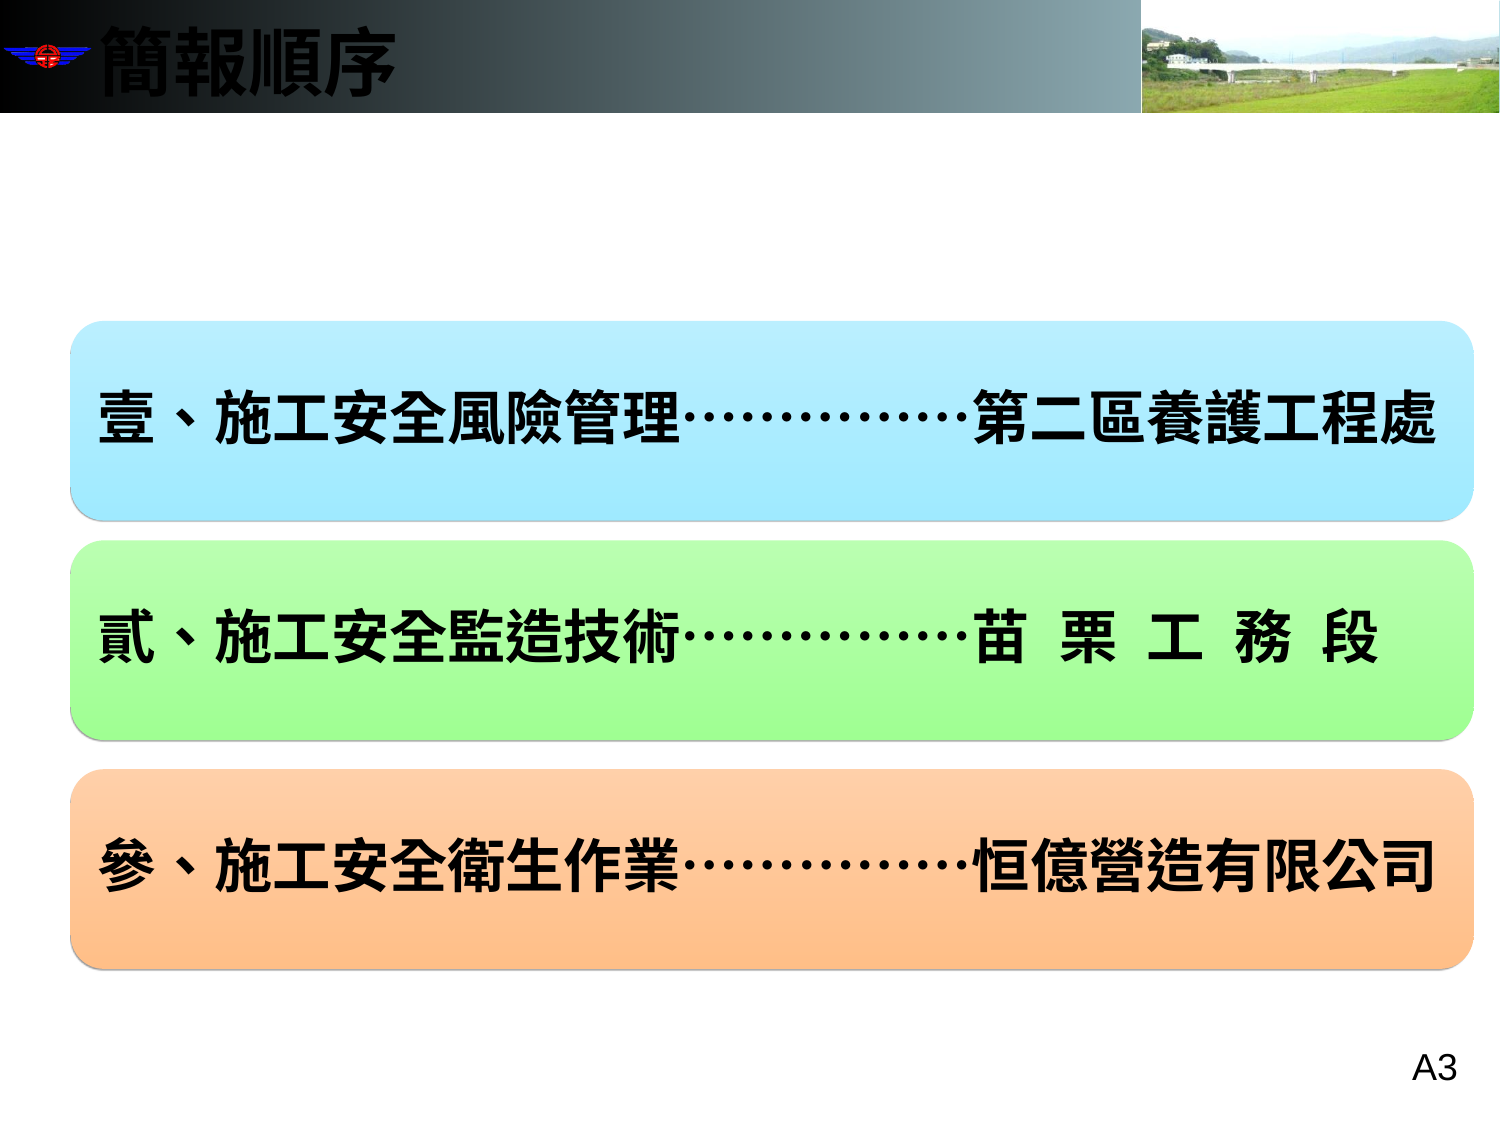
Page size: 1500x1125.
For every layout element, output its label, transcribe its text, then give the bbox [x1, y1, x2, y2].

text_box 簡報順序 [0, 0, 413, 115]
text_box 貳、施工安全監造技術……………苗 栗 工 務 段 [70, 540, 1474, 741]
text_box A3 [1397, 1035, 1500, 1096]
picture [1141, 0, 1500, 113]
text_box 壹、施工安全風險管理……………第二區養護工程處 [70, 320, 1474, 521]
text_box 參、施工安全衛生作業……………恒億營造有限公司 [70, 769, 1474, 969]
text_box [413, 0, 1141, 112]
